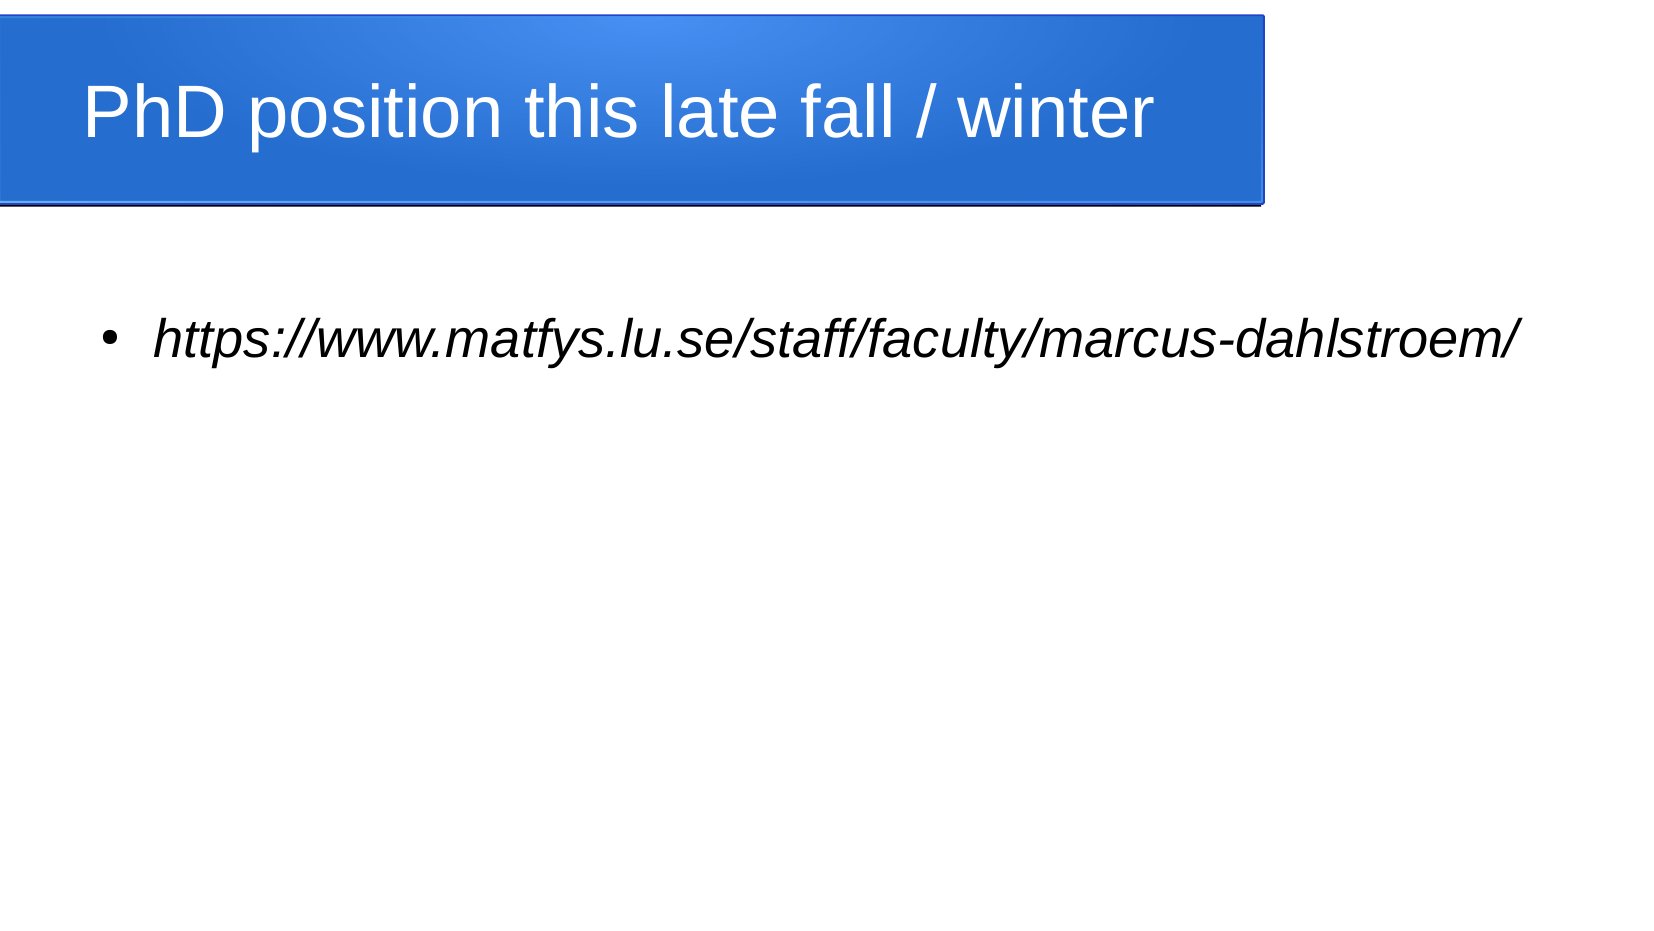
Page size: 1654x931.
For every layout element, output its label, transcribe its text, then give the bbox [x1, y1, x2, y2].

list https://www.matfys.lu.se/staff/faculty/marcus-dahlstroem/ [82, 224, 1571, 764]
title PhD position this late fall / winter [82, 35, 1235, 189]
